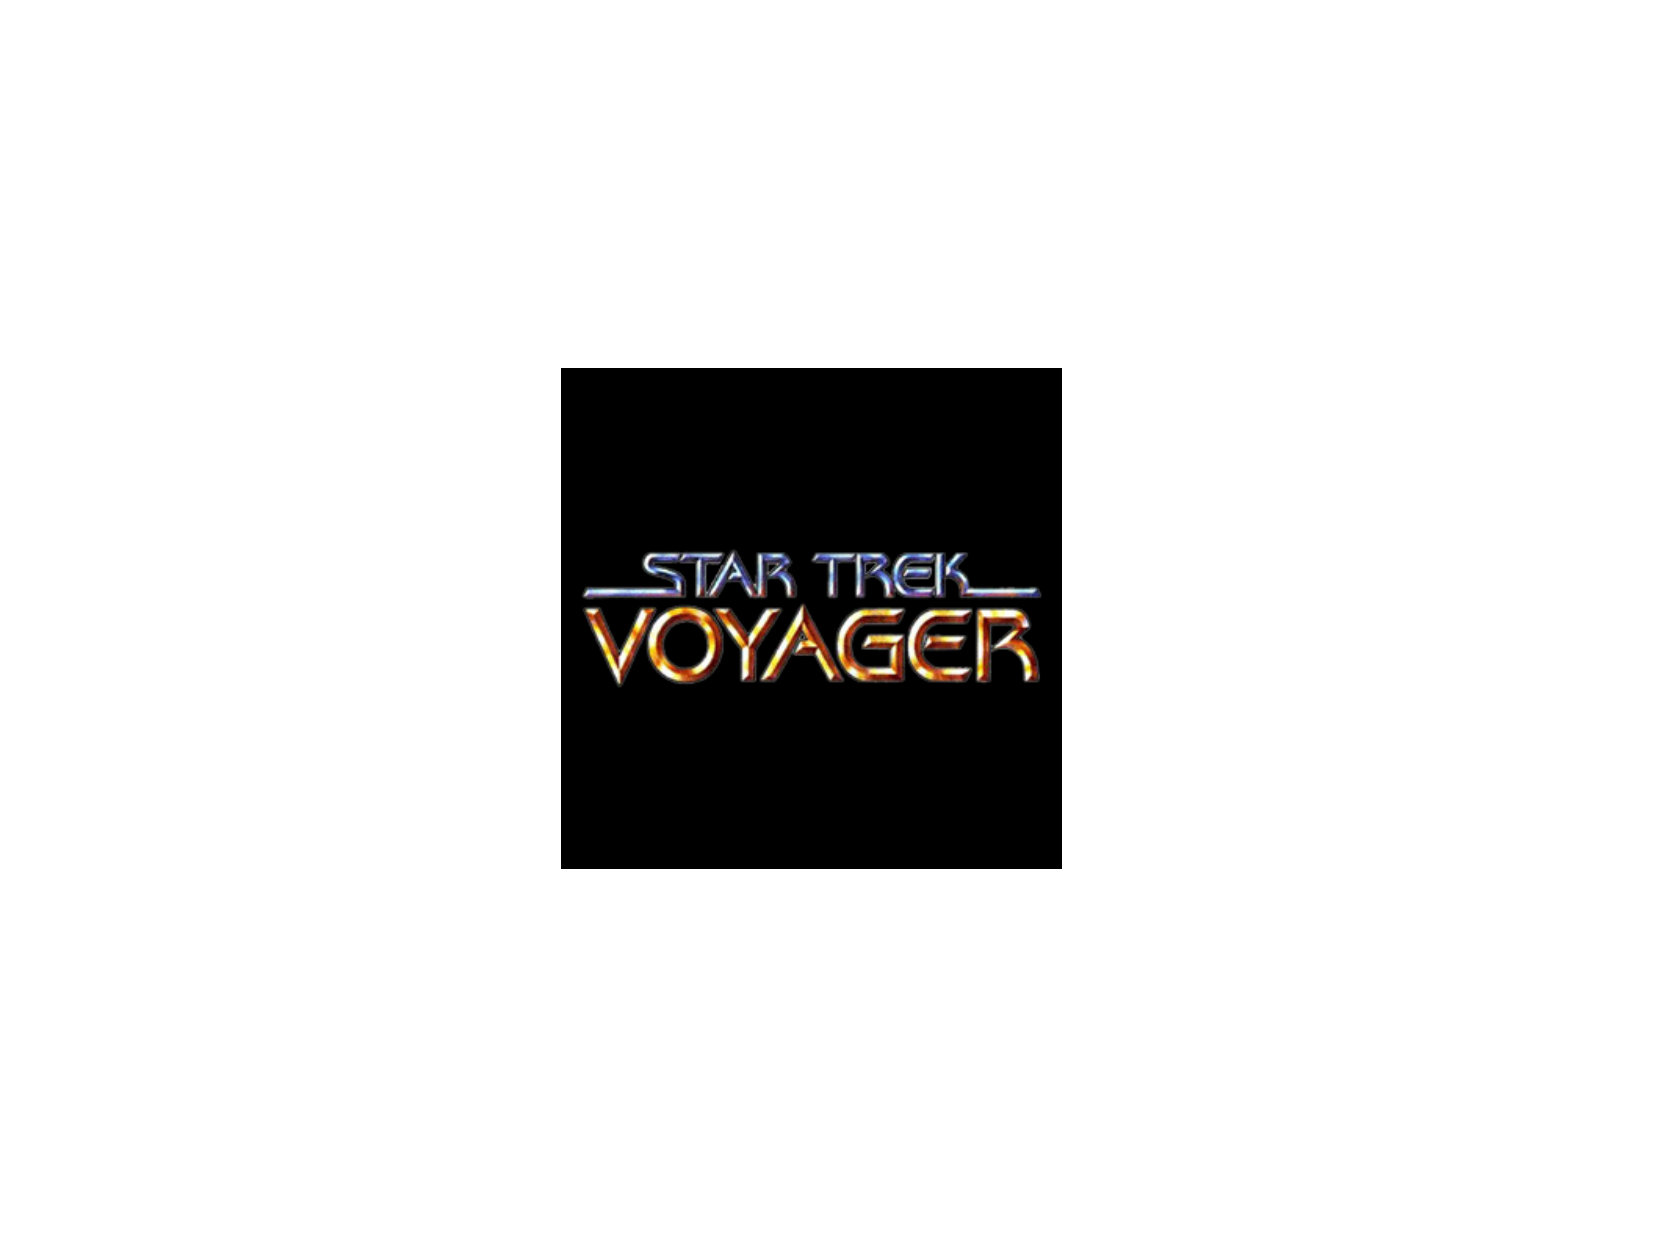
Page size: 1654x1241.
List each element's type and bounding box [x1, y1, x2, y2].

picture [561, 368, 1062, 869]
